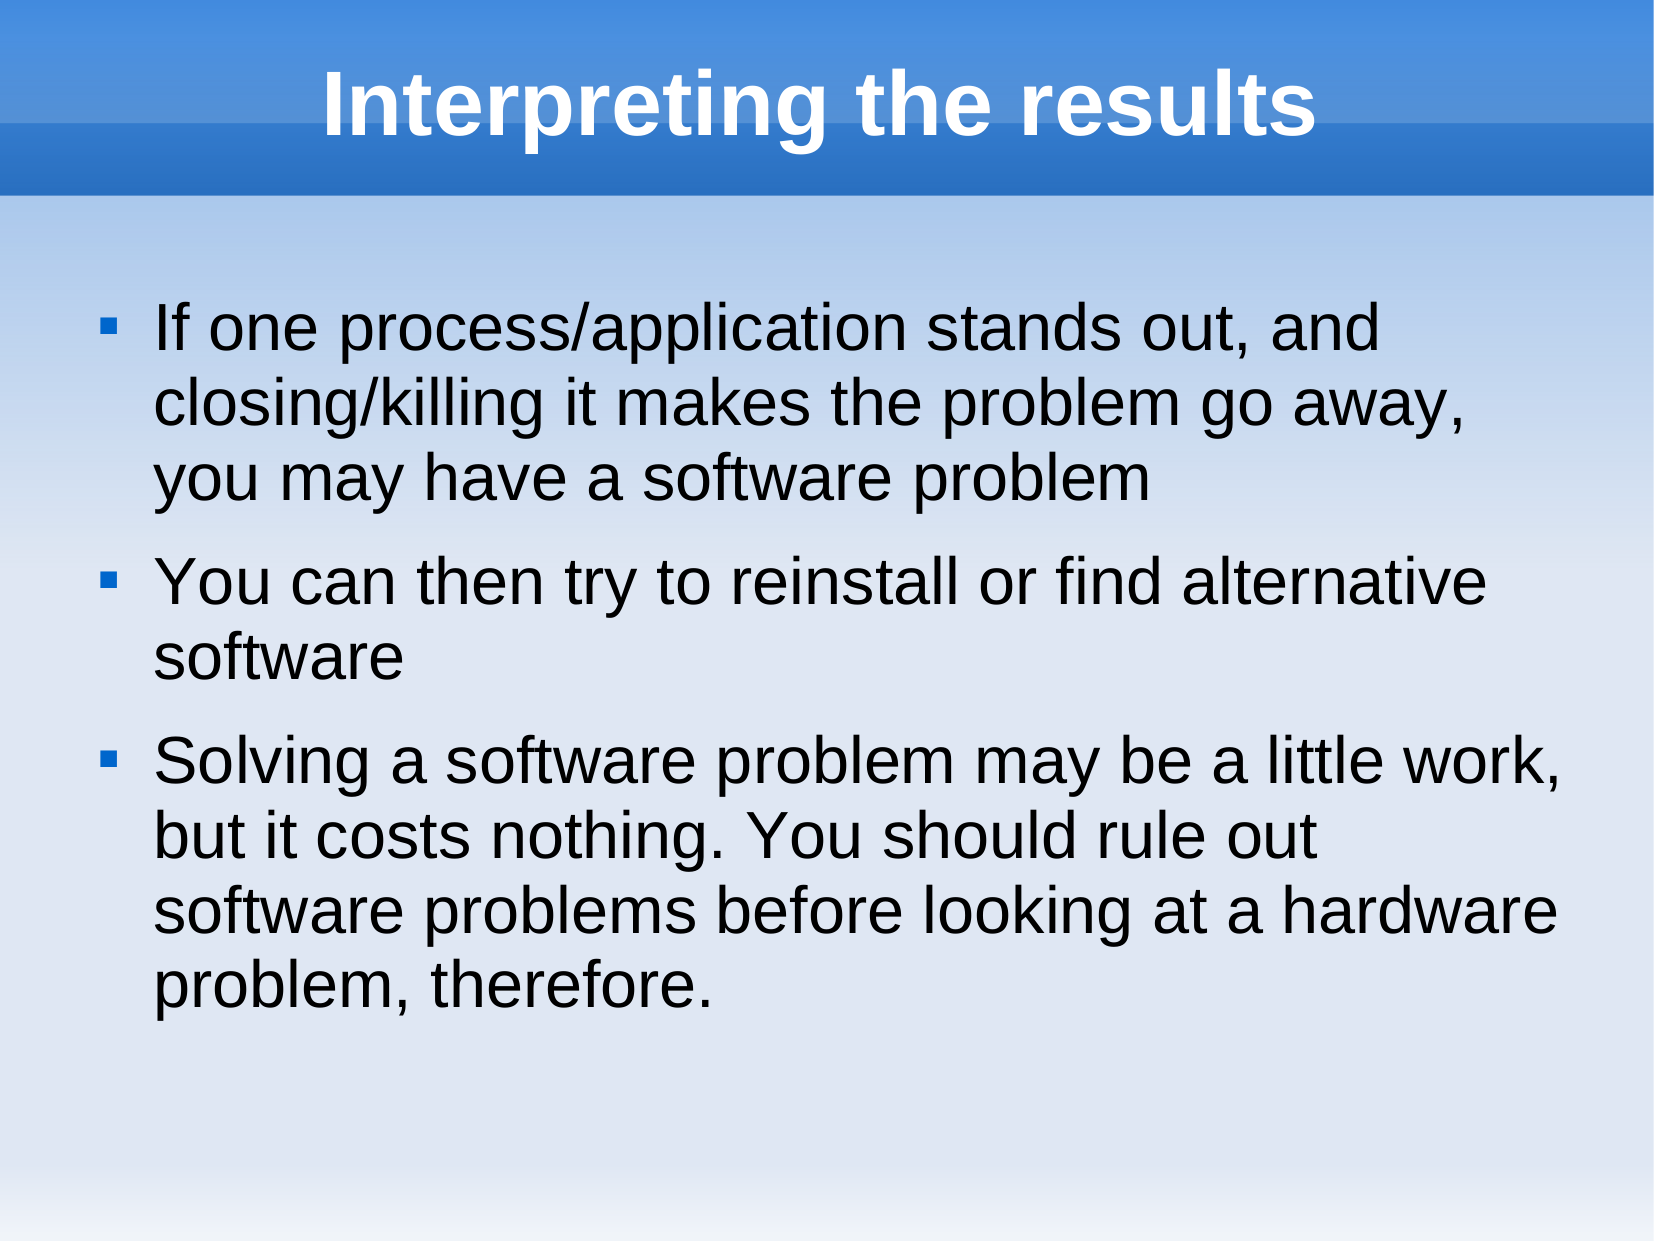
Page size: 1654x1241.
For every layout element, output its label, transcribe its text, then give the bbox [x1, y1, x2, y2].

title Interpreting the results [76, 0, 1565, 208]
picture [0, 0, 1654, 1241]
list If one process/application stands out, and closing/killing it makes the problem go away, you may have a software problem You can then try to reinstall or find alternative software Solving a software problem may be a little work, but it costs nothing. You should rule out software problems before looking at a hardware problem, therefore. [82, 290, 1571, 1109]
